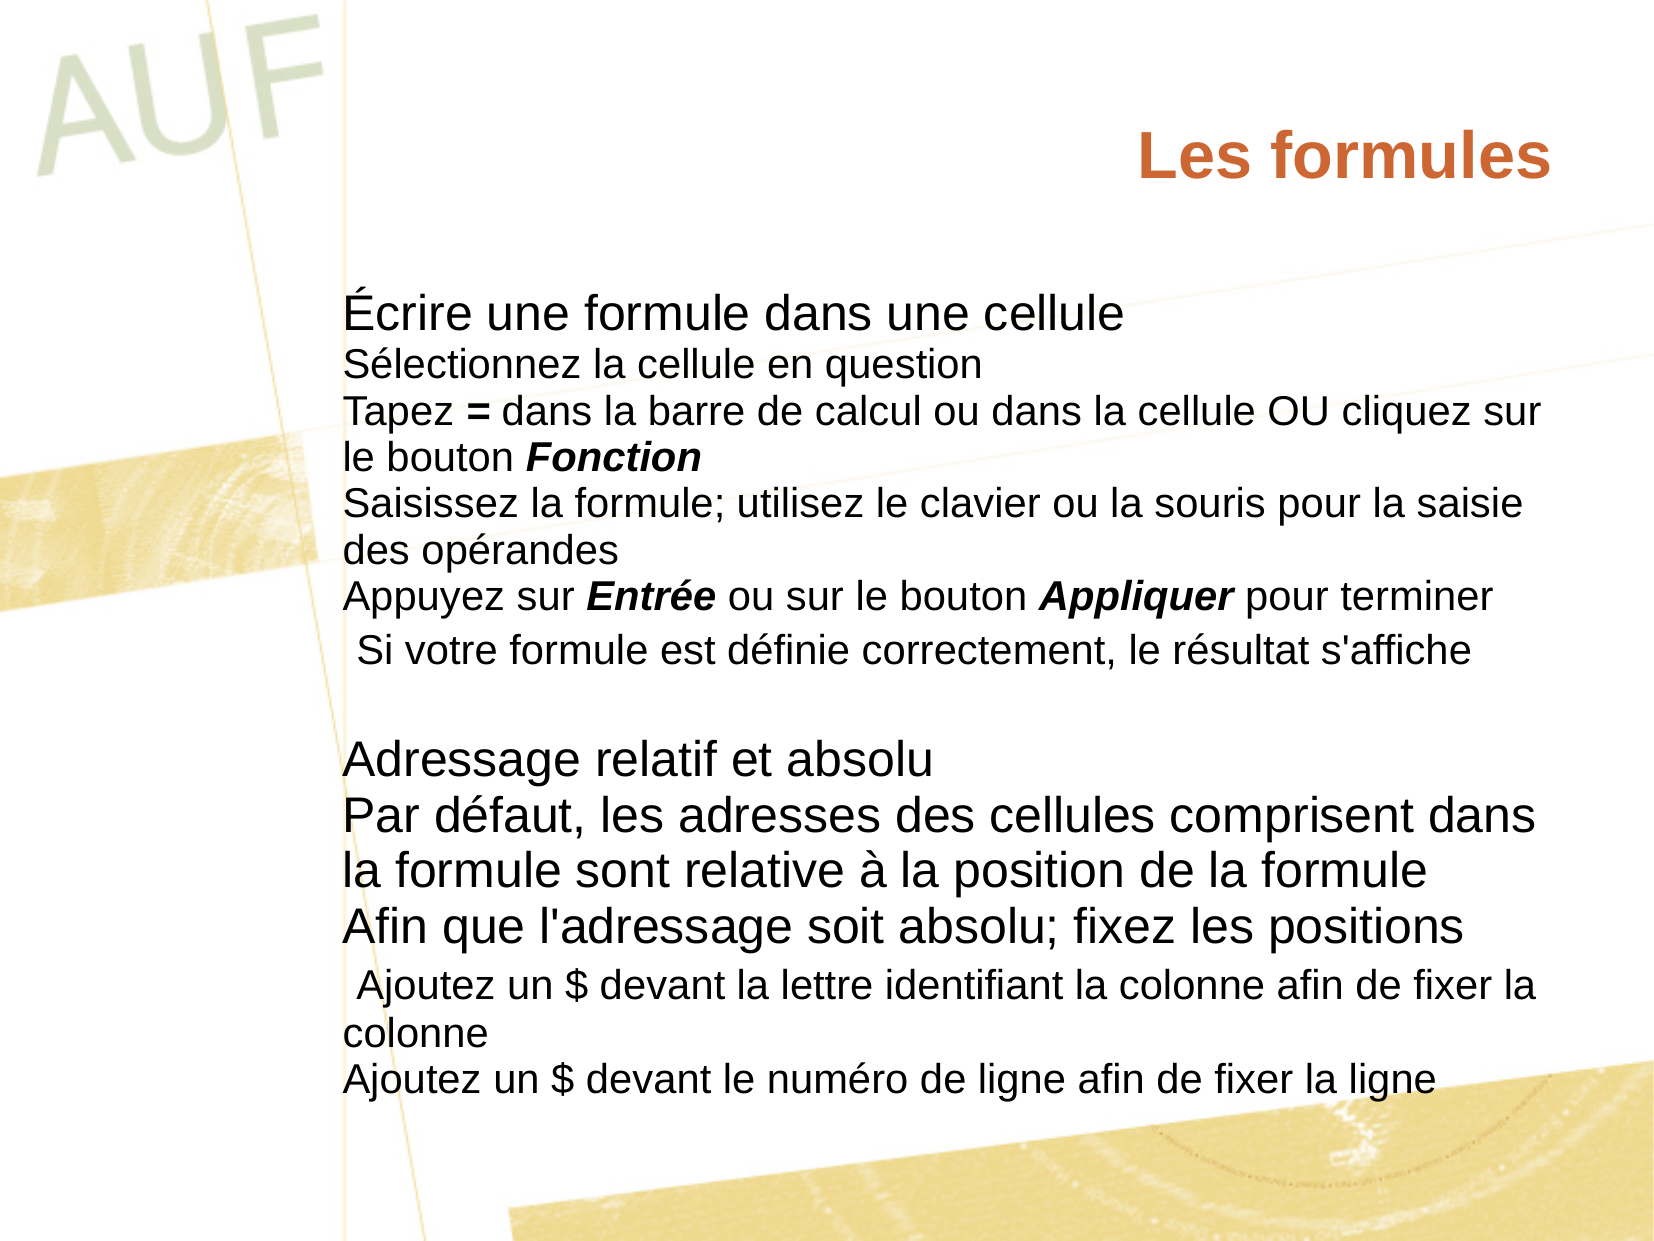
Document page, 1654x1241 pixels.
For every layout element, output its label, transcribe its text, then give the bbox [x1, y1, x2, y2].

subtitle Écrire une formule dans une cellule Sélectionnez la cellule en question Tapez = dans la barre de calcul ou dans la cellule OU cliquez sur le bouton Fonction Saisissez la formule; utilisez le clavier ou la souris pour la saisie des opérandes Appuyez sur Entrée ou sur le bouton Appliquer pour terminer Si votre formule est définie correctement, le résultat s'affiche Adressage relatif et absolu Par défaut, les adresses des cellules comprisent dans la formule sont relative à la position de la formule Afin que l'adressage soit absolu; fixez les positions Ajoutez un $ devant la lettre identifiant la colonne afin de fixer la colonne Ajoutez un $ devant le numéro de ligne afin de fixer la ligne [324, 282, 1571, 1106]
title Les formules [324, 59, 1571, 252]
picture [0, 0, 1654, 1241]
